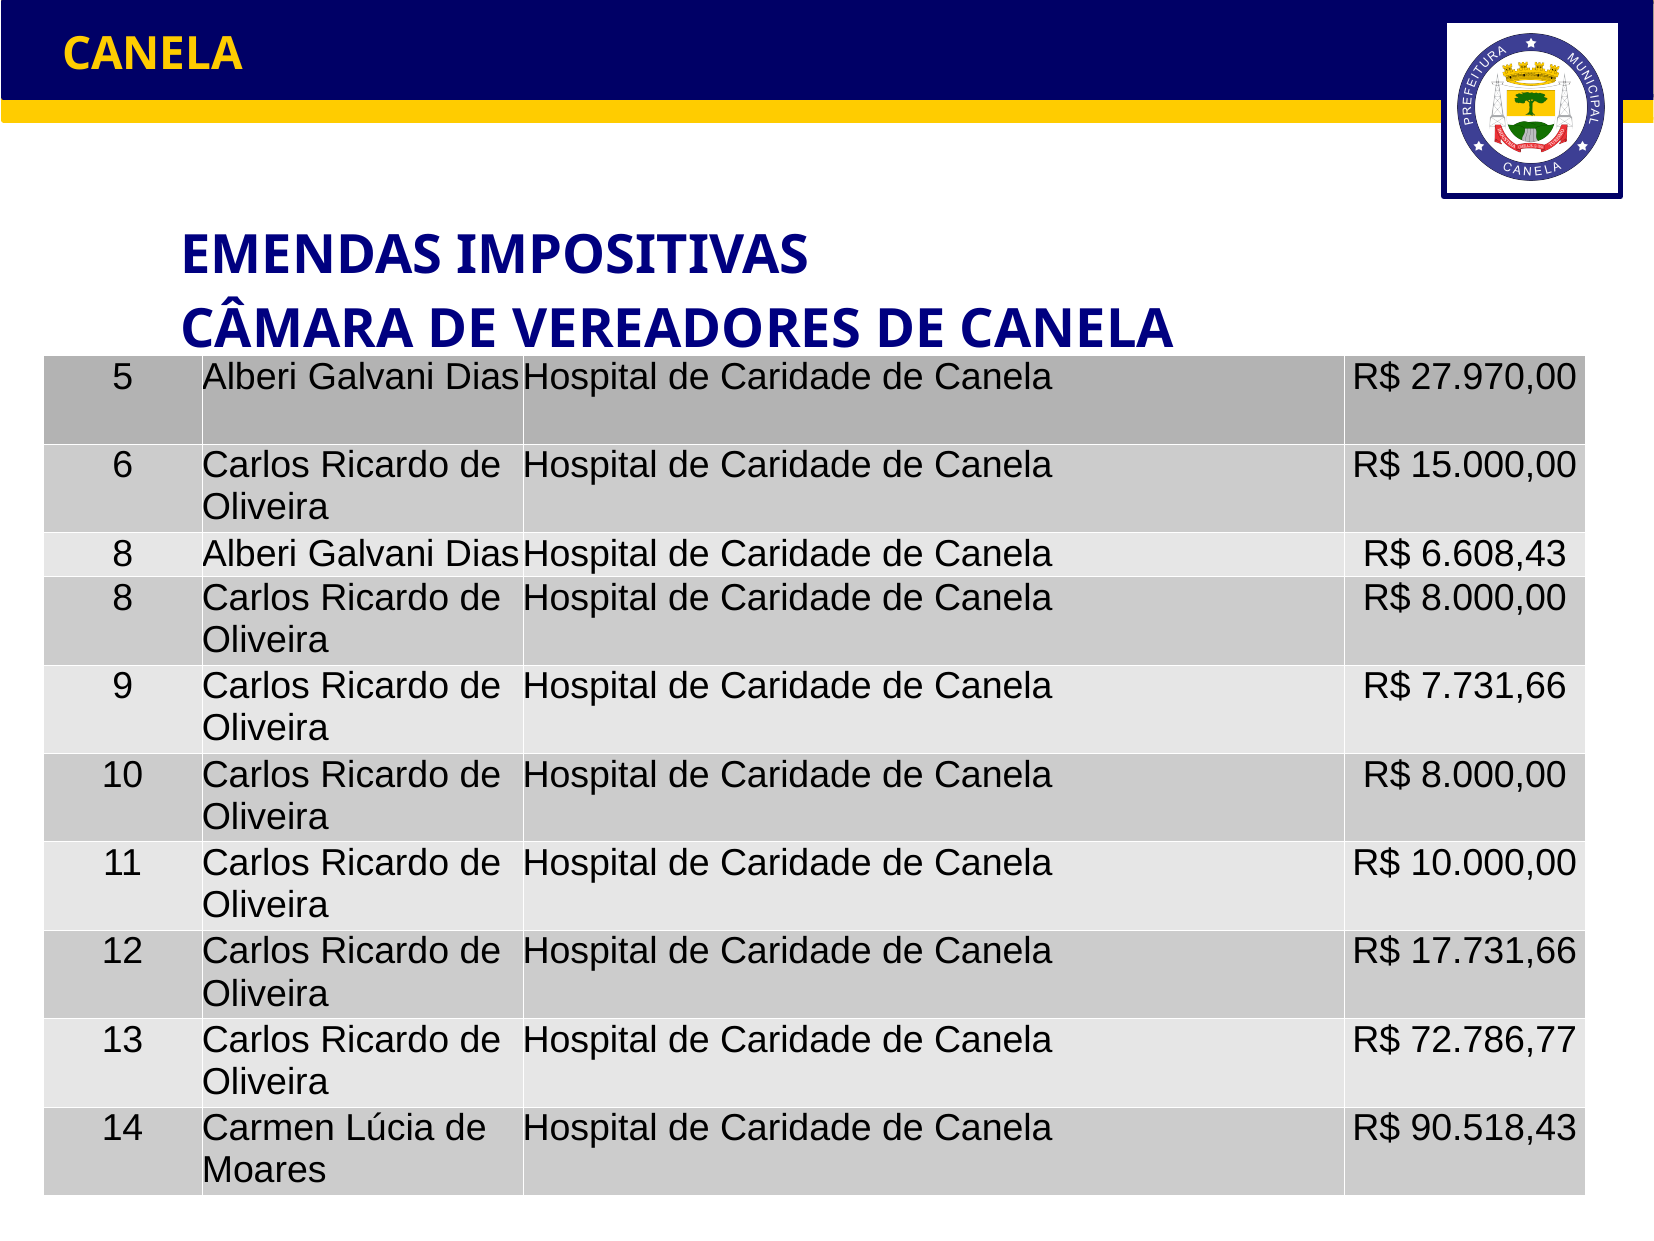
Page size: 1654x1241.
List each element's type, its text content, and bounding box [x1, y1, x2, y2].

table_header Hospital de Caridade de Canela [524, 356, 1344, 444]
table_cell Carlos Ricardo de Oliveira [203, 842, 523, 930]
table_cell Alberi Galvani Dias [203, 533, 523, 576]
table_cell 8 [44, 533, 202, 576]
table_cell R$ 8.000,00 [1345, 754, 1585, 841]
table_cell Carlos Ricardo de Oliveira [203, 666, 523, 753]
table_header R$ 27.970,00 [1345, 356, 1585, 444]
table_cell Carlos Ricardo de Oliveira [203, 931, 523, 1018]
table_cell 13 [44, 1019, 202, 1107]
table_cell Hospital de Caridade de Canela [524, 445, 1344, 532]
table_cell Carmen Lúcia de Moares [203, 1108, 523, 1195]
table_cell Hospital de Caridade de Canela [524, 1019, 1344, 1107]
table_cell Hospital de Caridade de Canela [524, 577, 1344, 665]
table_cell 6 [44, 445, 202, 532]
table_header Alberi Galvani Dias [203, 356, 523, 444]
table_cell R$ 72.786,77 [1345, 1019, 1585, 1107]
table_cell 8 [44, 577, 202, 665]
table_cell R$ 10.000,00 [1345, 842, 1585, 930]
table_cell Hospital de Caridade de Canela [524, 754, 1344, 841]
table_cell R$ 7.731,66 [1345, 666, 1585, 753]
table_cell 11 [44, 842, 202, 930]
table_cell R$ 17.731,66 [1345, 931, 1585, 1018]
table_cell Carlos Ricardo de Oliveira [203, 1019, 523, 1107]
table_cell 12 [44, 931, 202, 1018]
table_cell Carlos Ricardo de Oliveira [203, 577, 523, 665]
table_cell Carlos Ricardo de Oliveira [203, 754, 523, 841]
picture [1457, 33, 1605, 181]
table_cell R$ 90.518,43 [1345, 1108, 1585, 1195]
table_cell 14 [44, 1108, 202, 1195]
table_cell 9 [44, 666, 202, 753]
table_cell Hospital de Caridade de Canela [524, 842, 1344, 930]
table_cell R$ 8.000,00 [1345, 577, 1585, 665]
table_cell Hospital de Caridade de Canela [524, 1108, 1344, 1195]
table_header 5 [44, 356, 202, 444]
table_cell 10 [44, 754, 202, 841]
text_box CANELA [47, 13, 853, 93]
table_cell Hospital de Caridade de Canela [524, 666, 1344, 753]
table_cell Carlos Ricardo de Oliveira [203, 445, 523, 532]
table_cell Hospital de Caridade de Canela [524, 931, 1344, 1018]
table_cell R$ 15.000,00 [1345, 445, 1585, 532]
text_box [3, 0, 1654, 197]
text_box EMENDAS IMPOSITIVAS CÂMARA DE VEREADORES DE CANELA [165, 208, 1441, 344]
table_cell R$ 6.608,43 [1345, 533, 1585, 576]
table_cell Hospital de Caridade de Canela [524, 533, 1344, 576]
